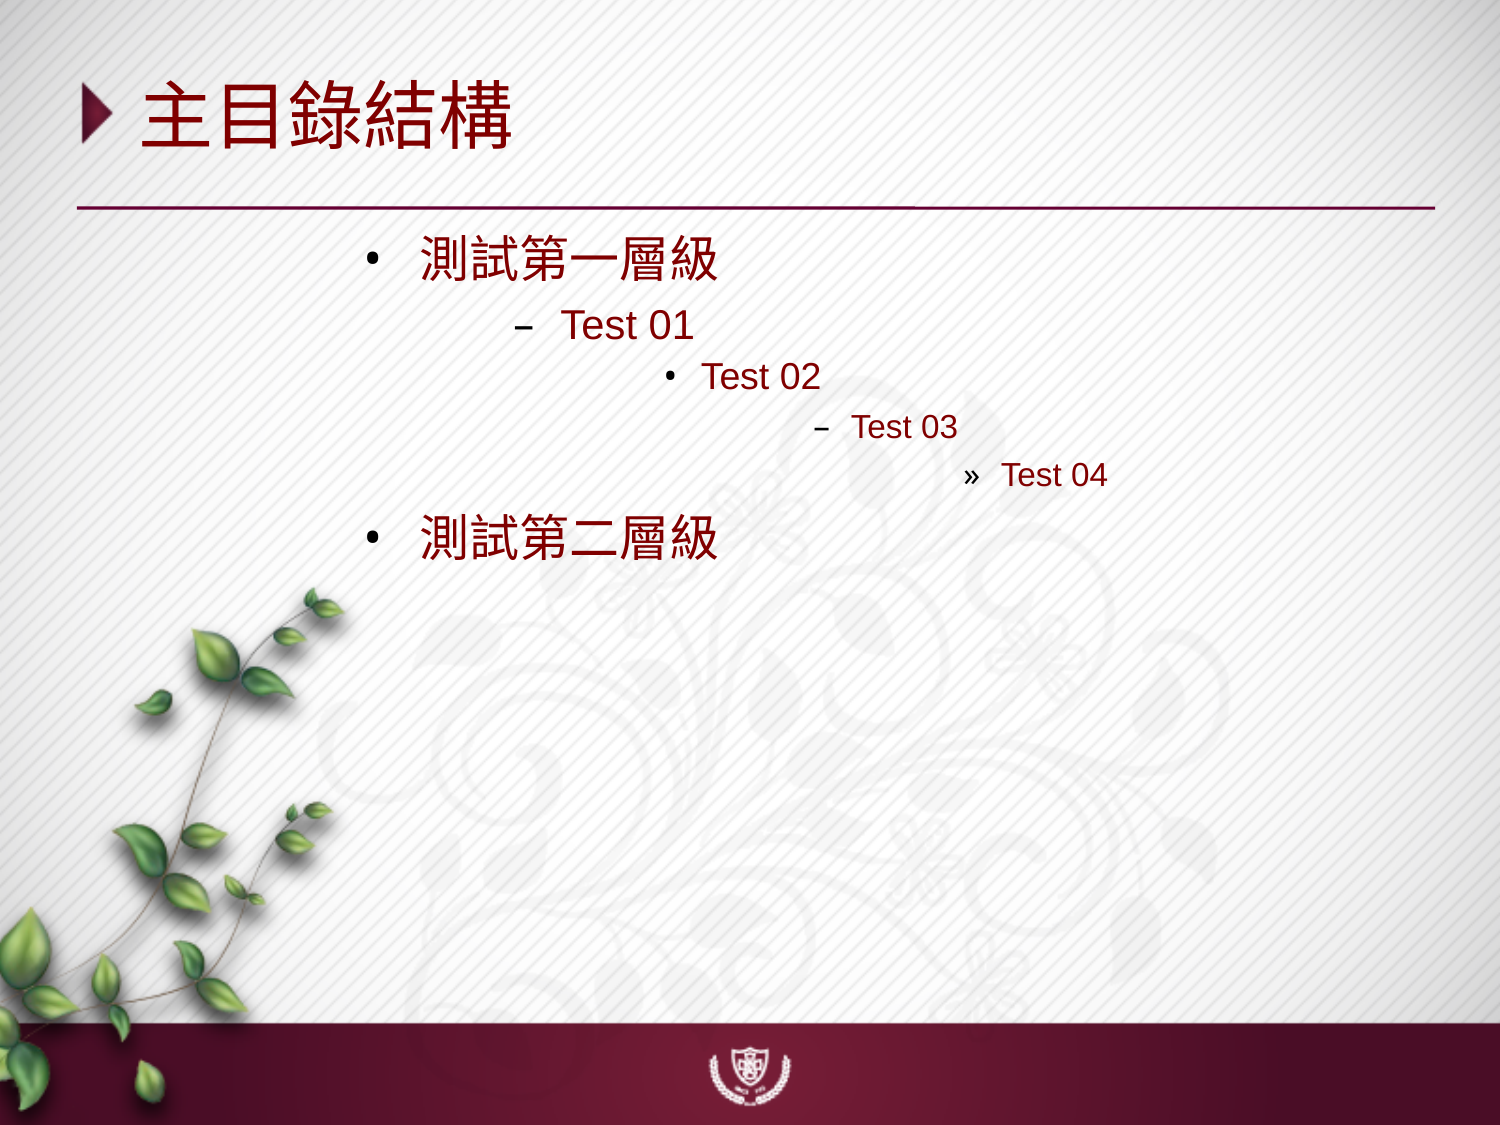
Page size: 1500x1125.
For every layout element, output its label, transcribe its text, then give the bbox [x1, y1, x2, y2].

title 主目錄結構 [123, 31, 1424, 197]
list 測試第一層級 Test 01 Test 02 Test 03 Test 04 測試第二層級 [348, 220, 1426, 1000]
